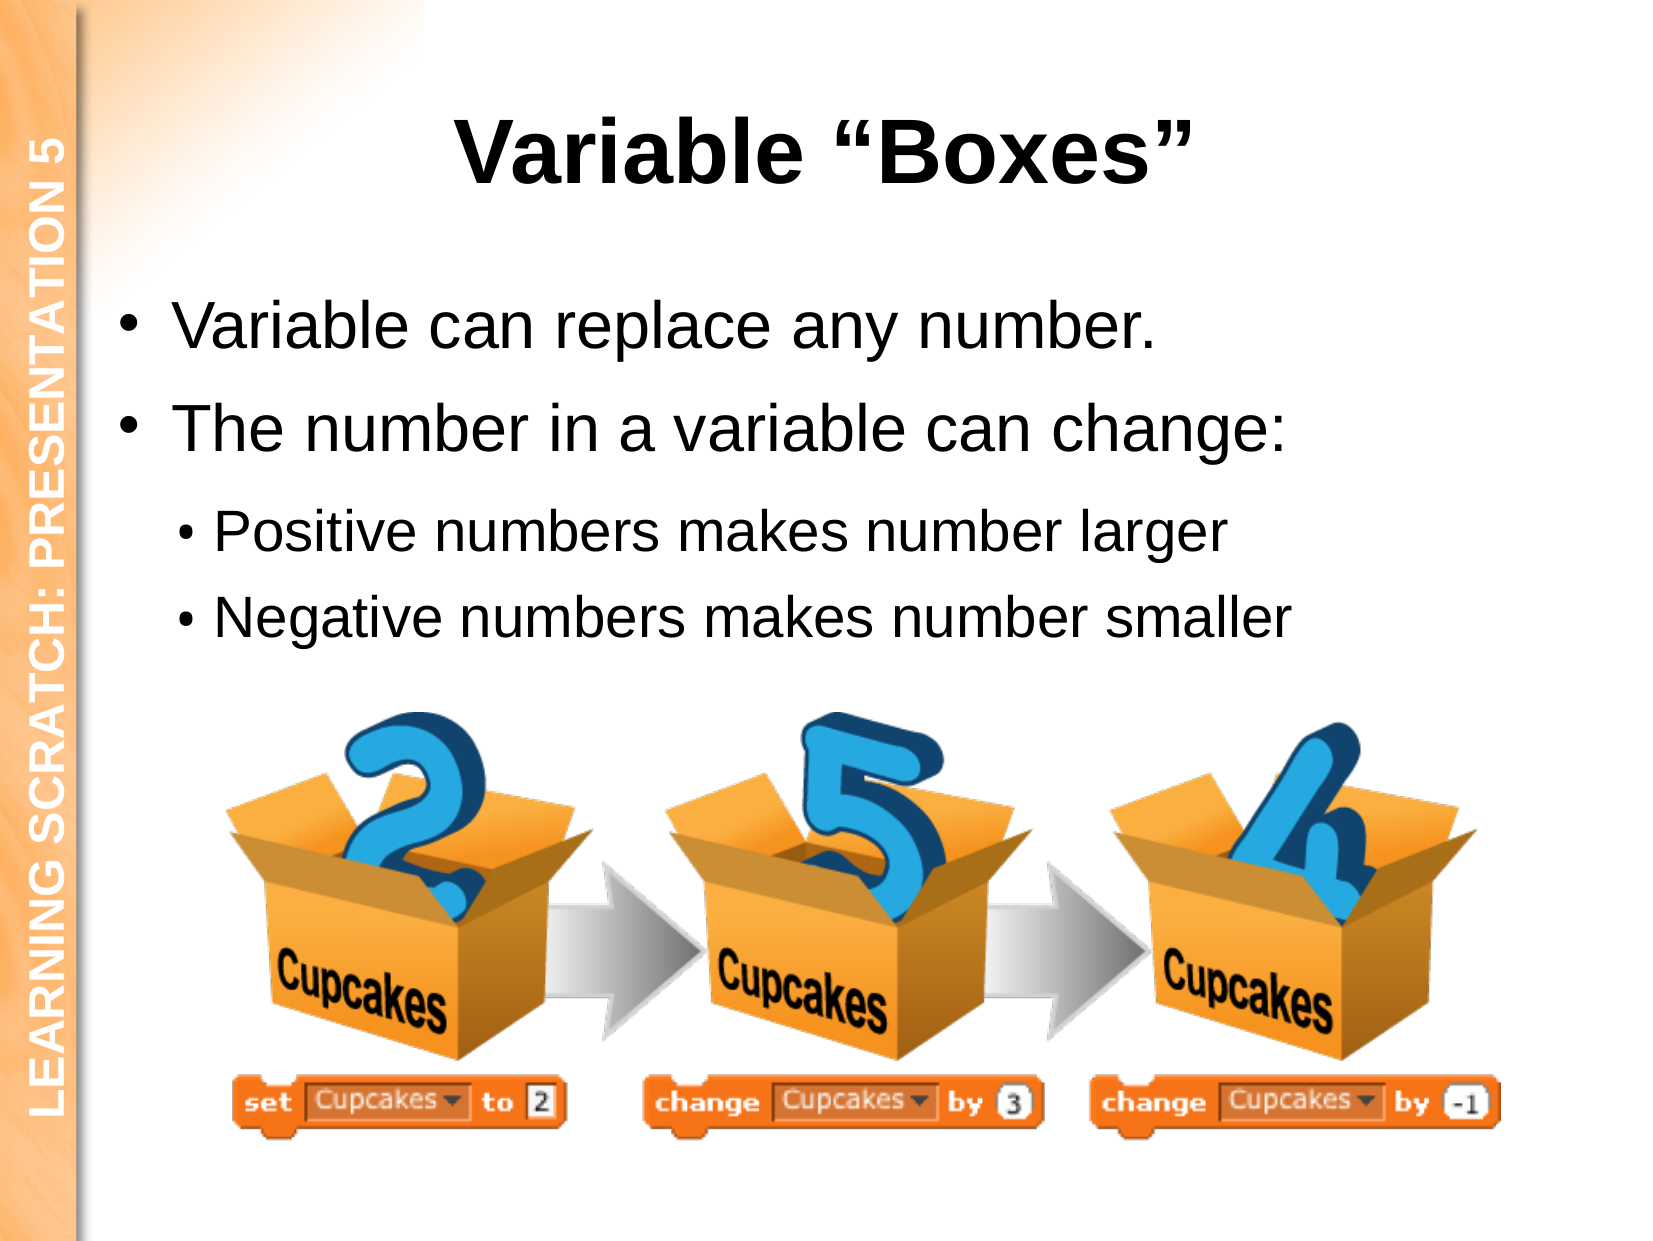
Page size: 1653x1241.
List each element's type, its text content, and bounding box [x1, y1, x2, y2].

picture [0, 0, 1501, 1241]
title Variable “Boxes” [82, 15, 1571, 291]
list Variable can replace any number. The number in a variable can change: Positive numbers makes number larger Negative numbers makes number smaller [100, 290, 1576, 951]
